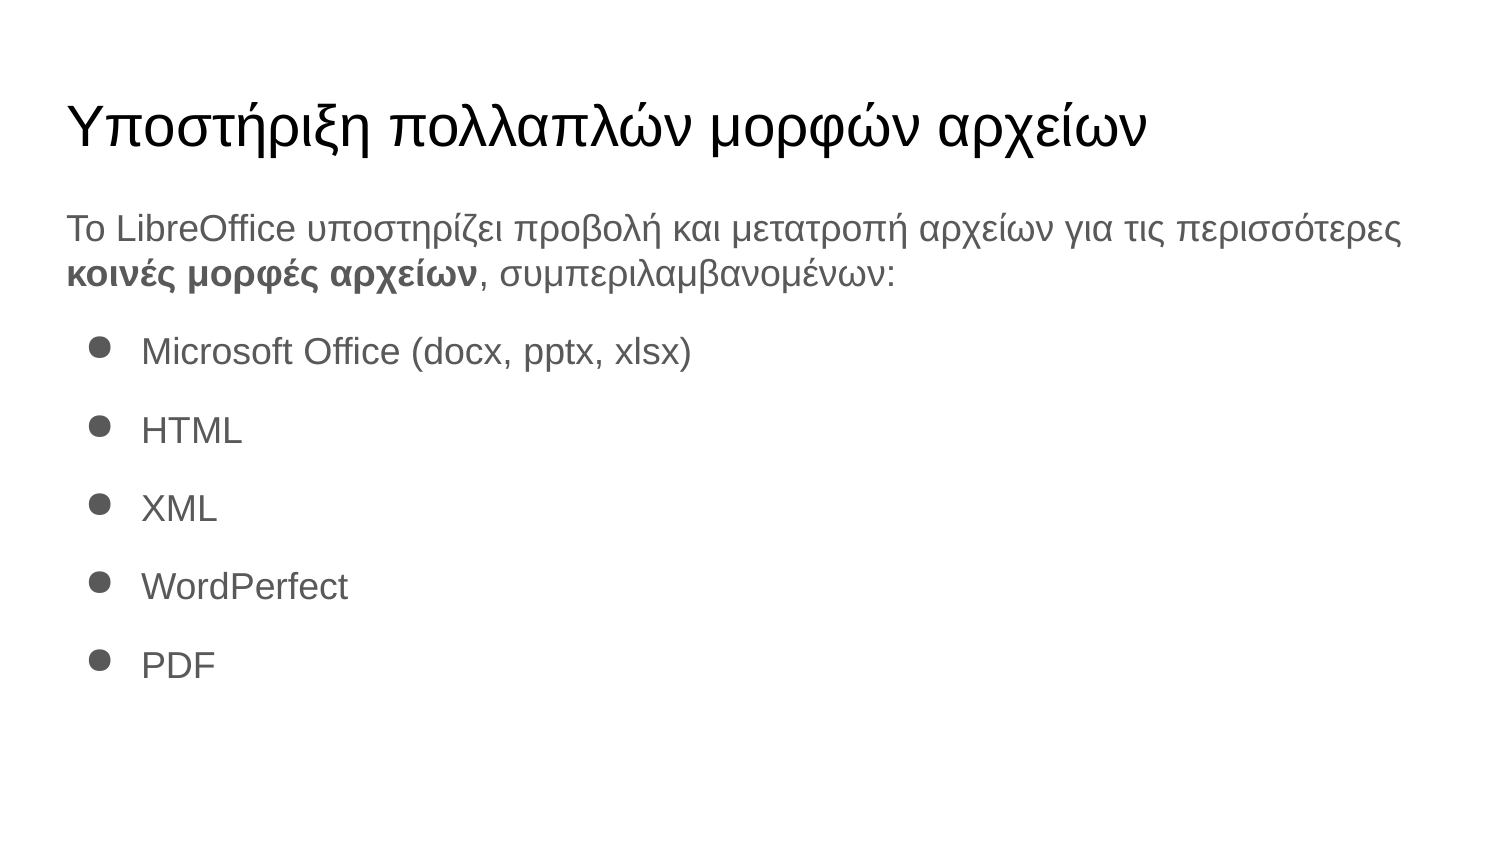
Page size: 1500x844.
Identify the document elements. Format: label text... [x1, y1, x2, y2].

list Το LibreOffice υποστηρίζει προβολή και μετατροπή αρχείων για τις περισσότερες κοινές μορφές αρχείων, συμπεριλαμβανομένων: Microsoft Office (docx, pptx, xlsx) HTML XML WordPerfect PDF [51, 189, 1449, 750]
title Υποστήριξη πολλαπλών μορφών αρχείων [51, 72, 1449, 167]
